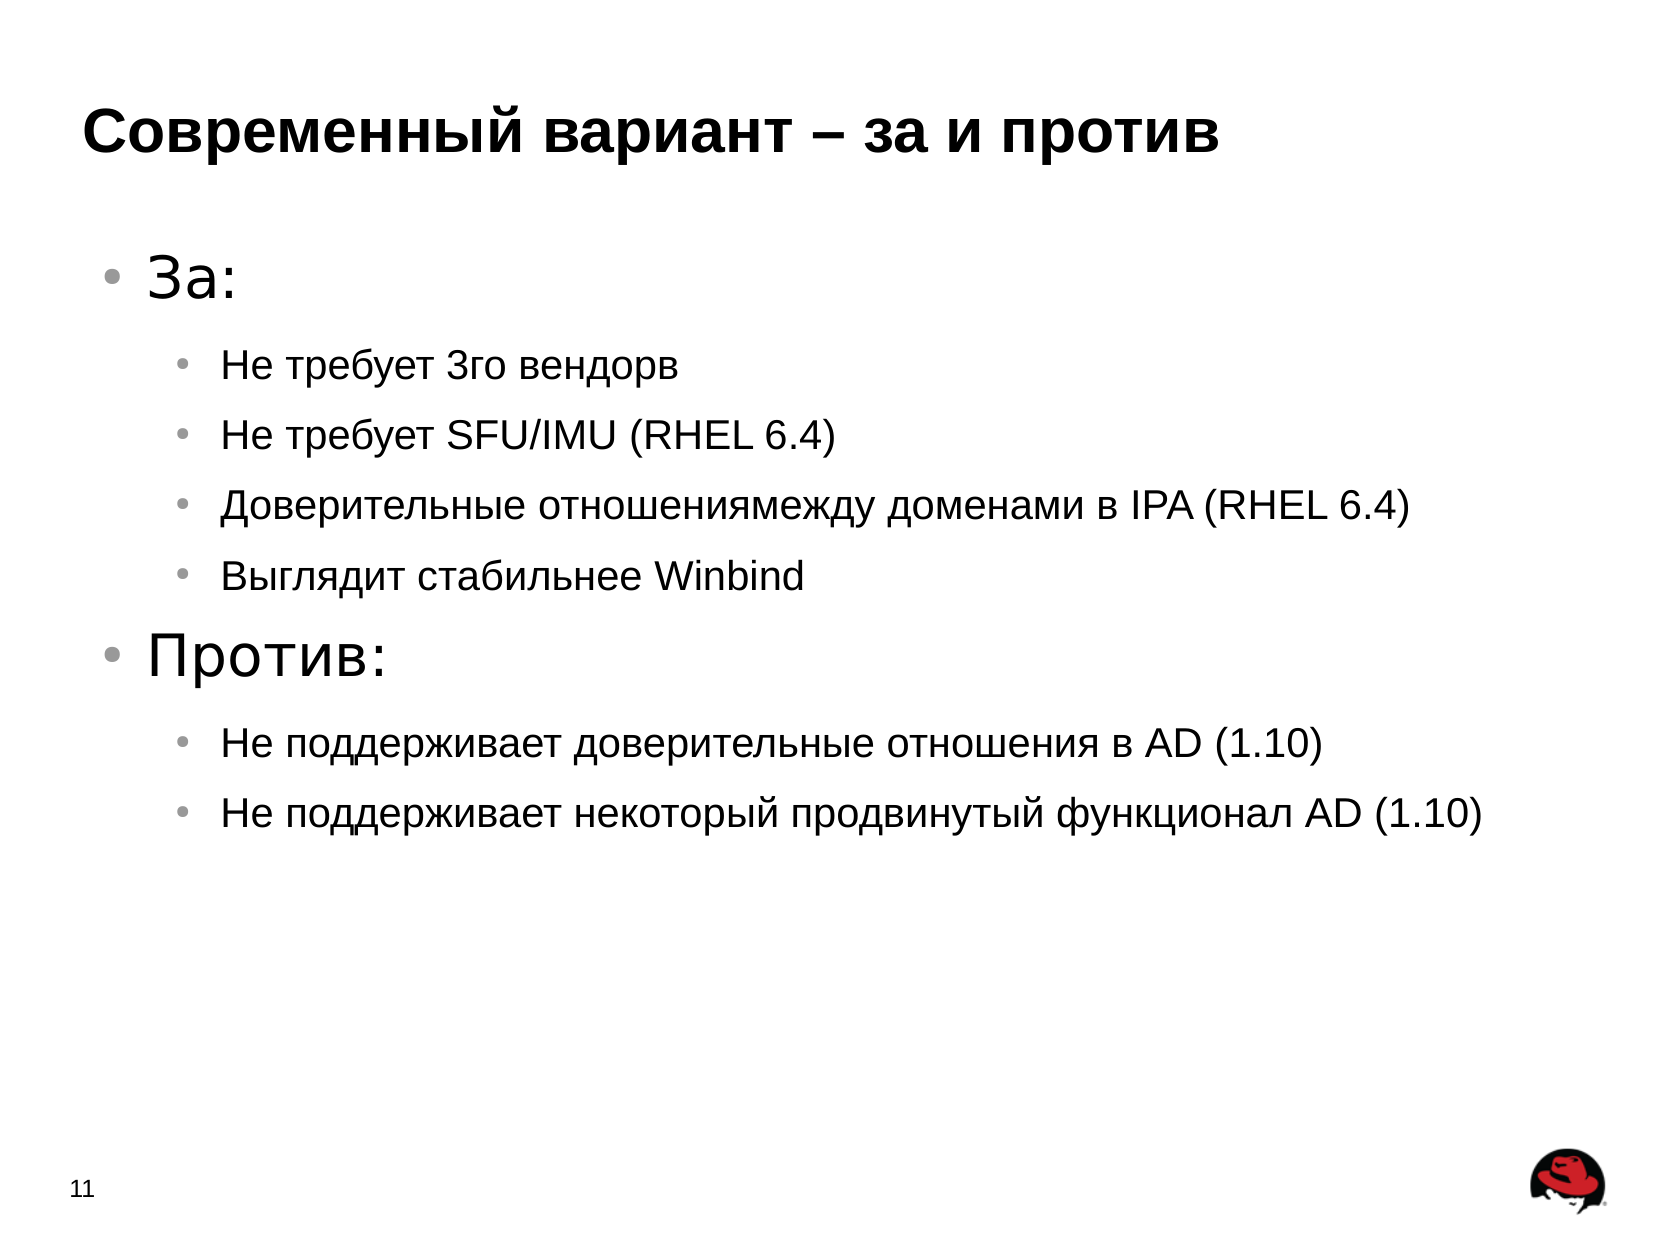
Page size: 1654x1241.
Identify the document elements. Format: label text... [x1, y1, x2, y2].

picture [1529, 1146, 1613, 1224]
list За: Не требует 3го вендорв Не требует SFU/IMU (RHEL 6.4) Доверительные отношениямежду доменами в IPA (RHEL 6.4) Выглядит стабильнее Winbind Против: Не поддерживает доверительные отношения в AD (1.10) Не поддерживает некоторый продвинутый функционал AD (1.10) [86, 244, 1576, 1039]
title Современный вариант – за и против [82, 37, 1571, 226]
